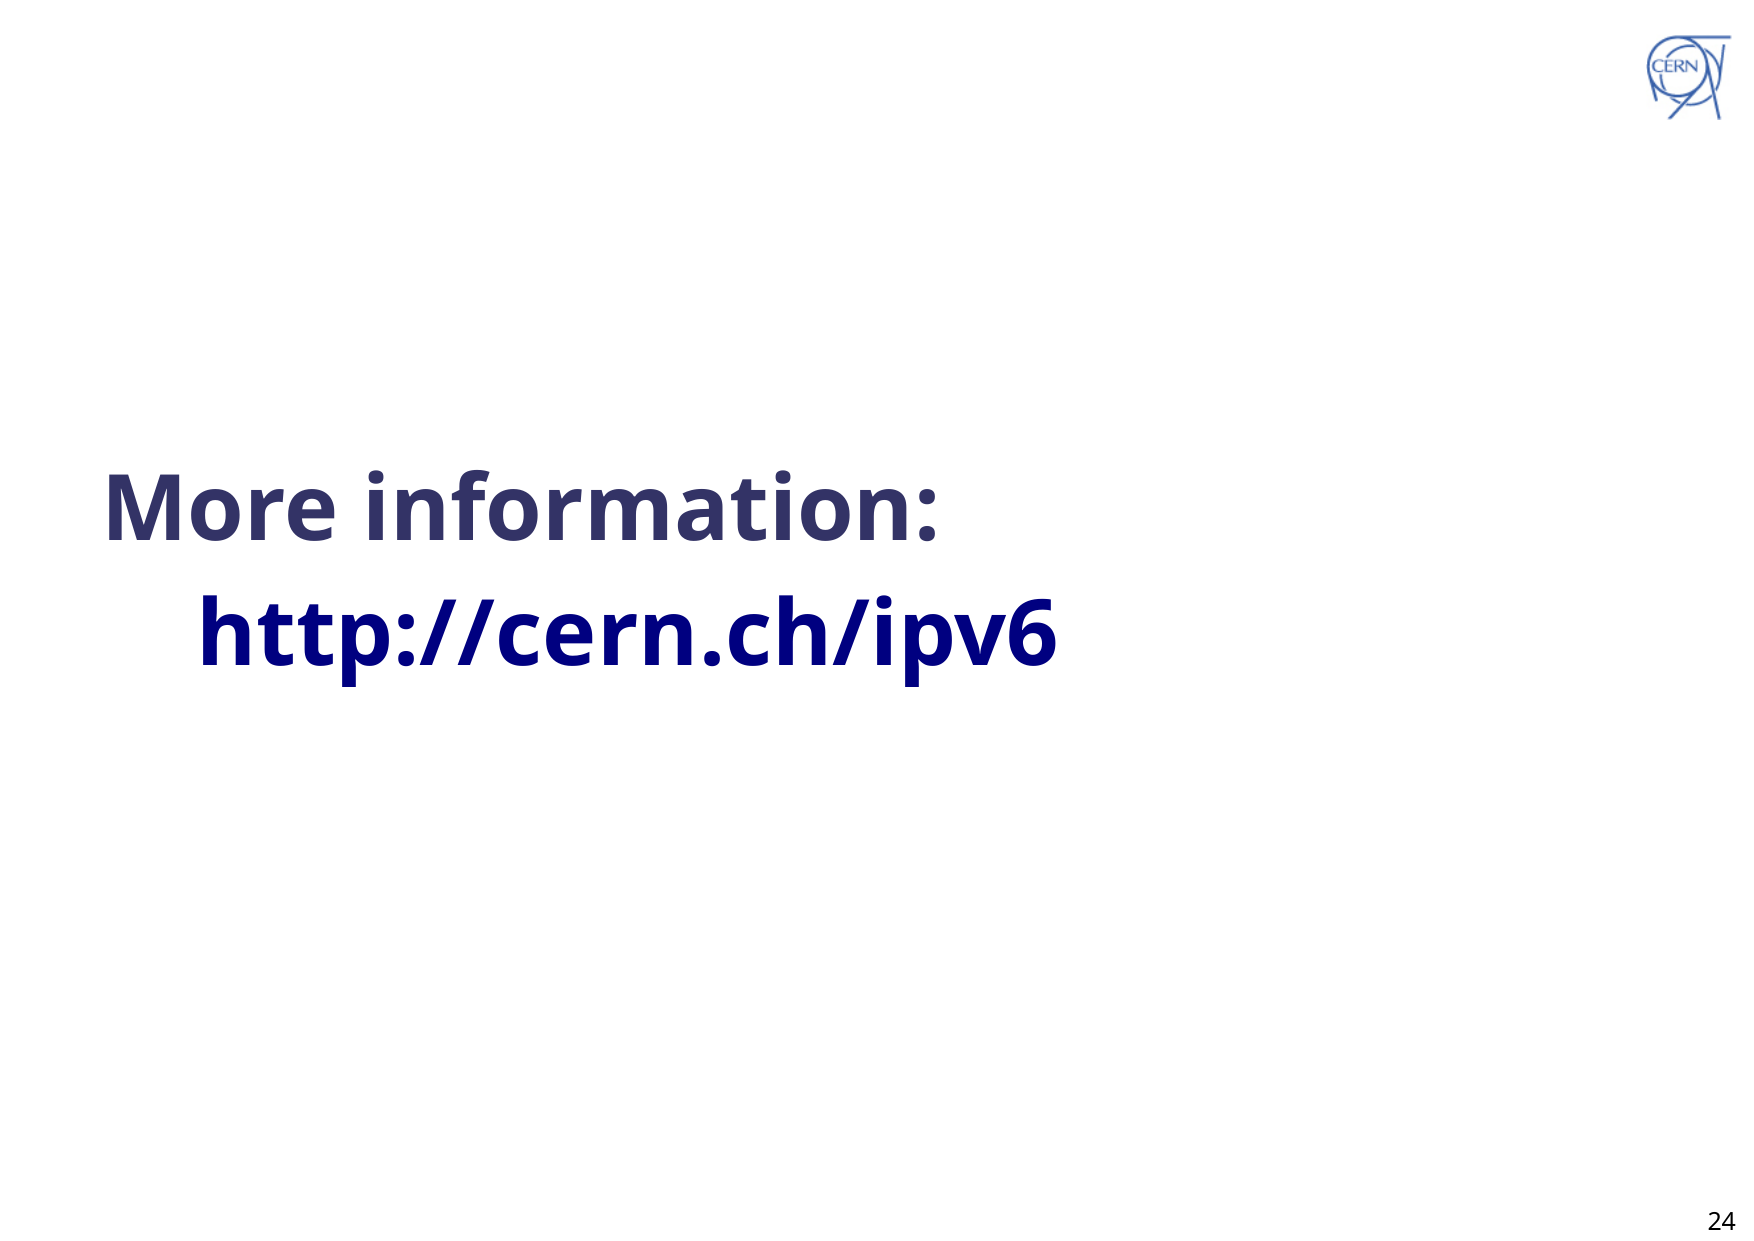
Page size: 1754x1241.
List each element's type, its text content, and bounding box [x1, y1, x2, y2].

title More information: http://cern.ch/ipv6 [101, 463, 1658, 797]
picture [1646, 34, 1732, 120]
